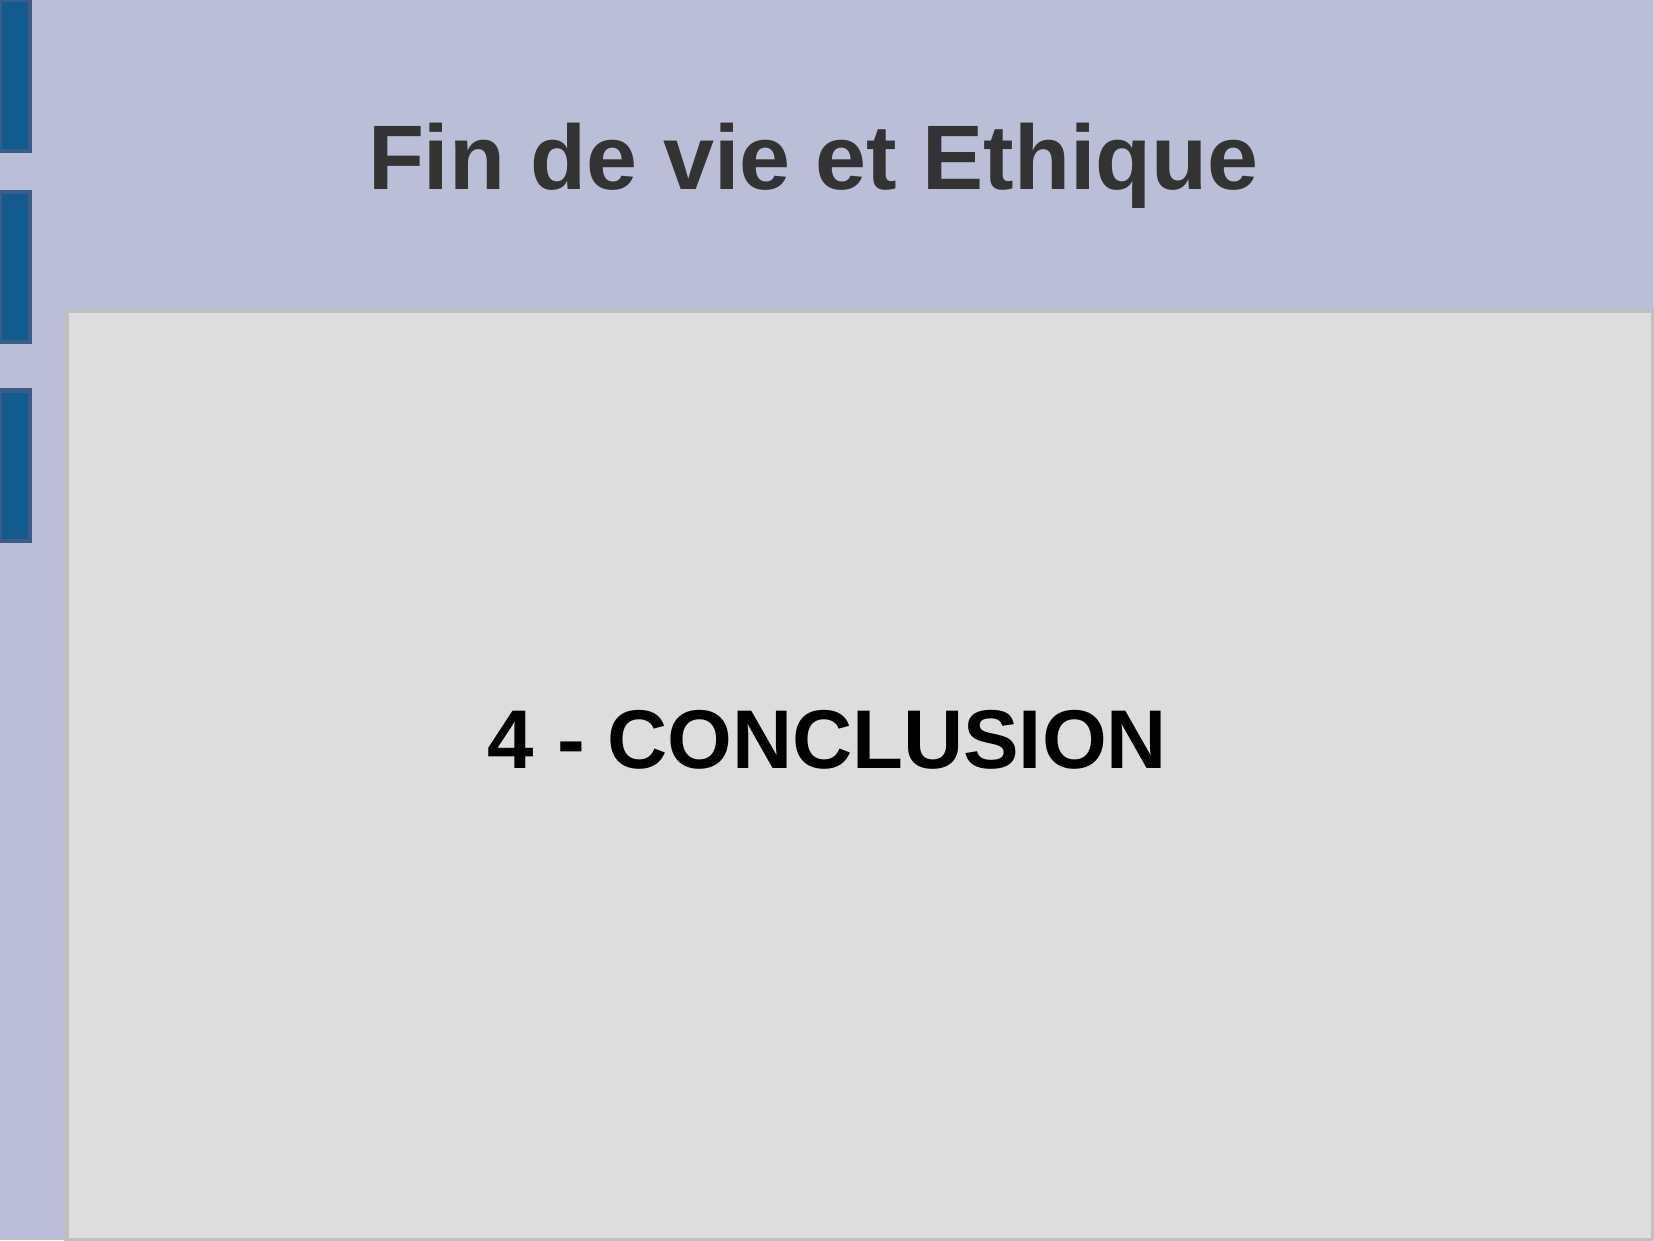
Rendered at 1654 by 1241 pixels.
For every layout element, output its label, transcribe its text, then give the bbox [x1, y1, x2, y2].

title Fin de vie et Ethique [82, 97, 1571, 209]
subtitle 4 - CONCLUSION [121, 344, 1534, 1127]
